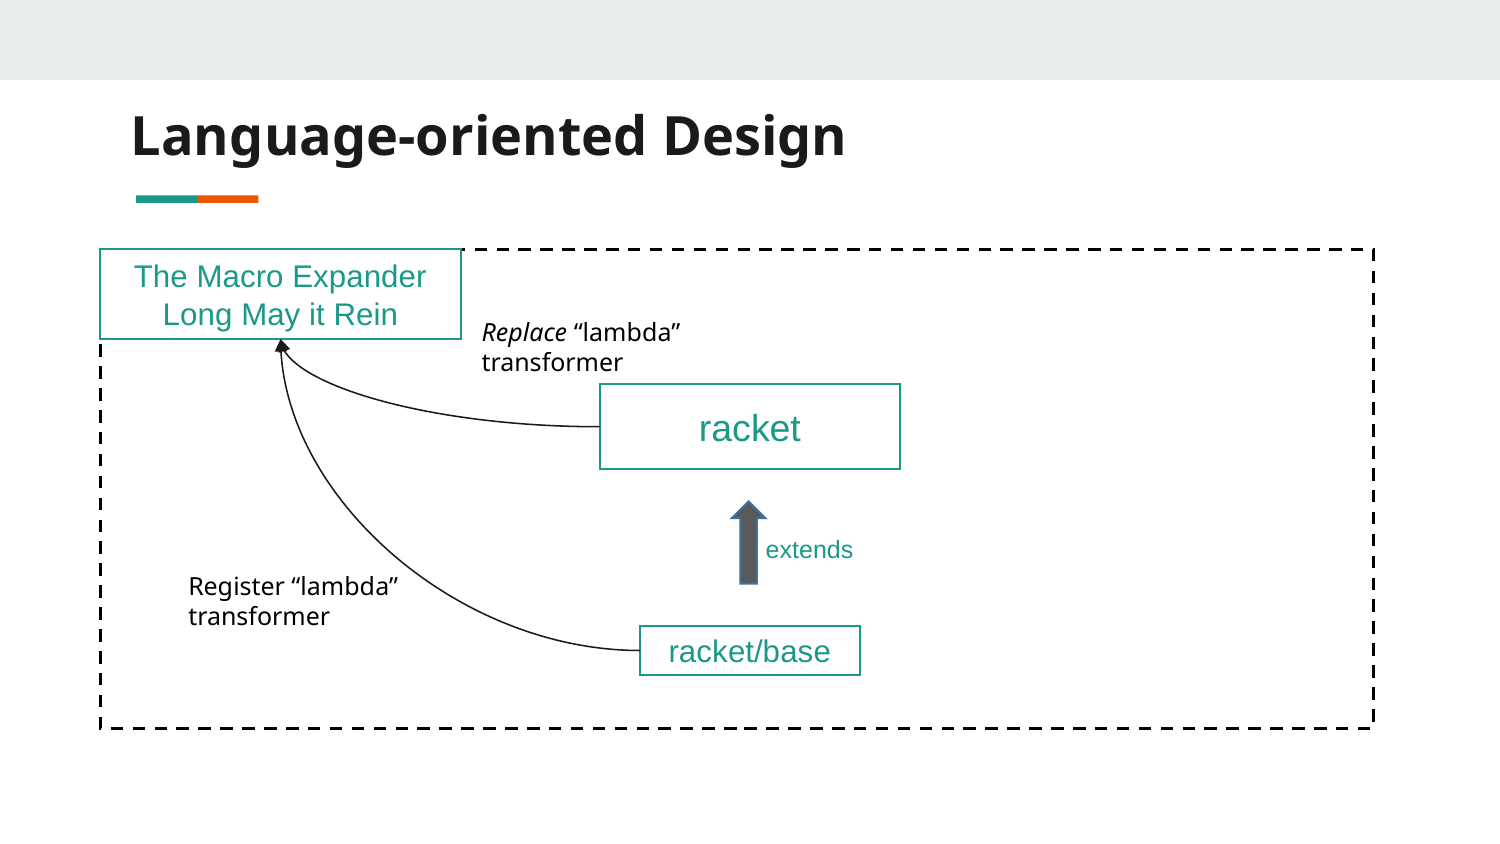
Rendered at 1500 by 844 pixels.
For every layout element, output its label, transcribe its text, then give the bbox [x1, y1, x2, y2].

text_box racket [599, 383, 901, 470]
text_box Replace “lambda” transformer [466, 301, 732, 392]
text_box racket/base [640, 625, 860, 676]
text_box extends [757, 527, 878, 568]
text_box [100, 249, 1374, 729]
title Language-oriented Design [119, 93, 1381, 182]
text_box The Macro Expander Long May it Rein [100, 249, 461, 339]
text_box Register “lambda” transformer [173, 555, 439, 646]
